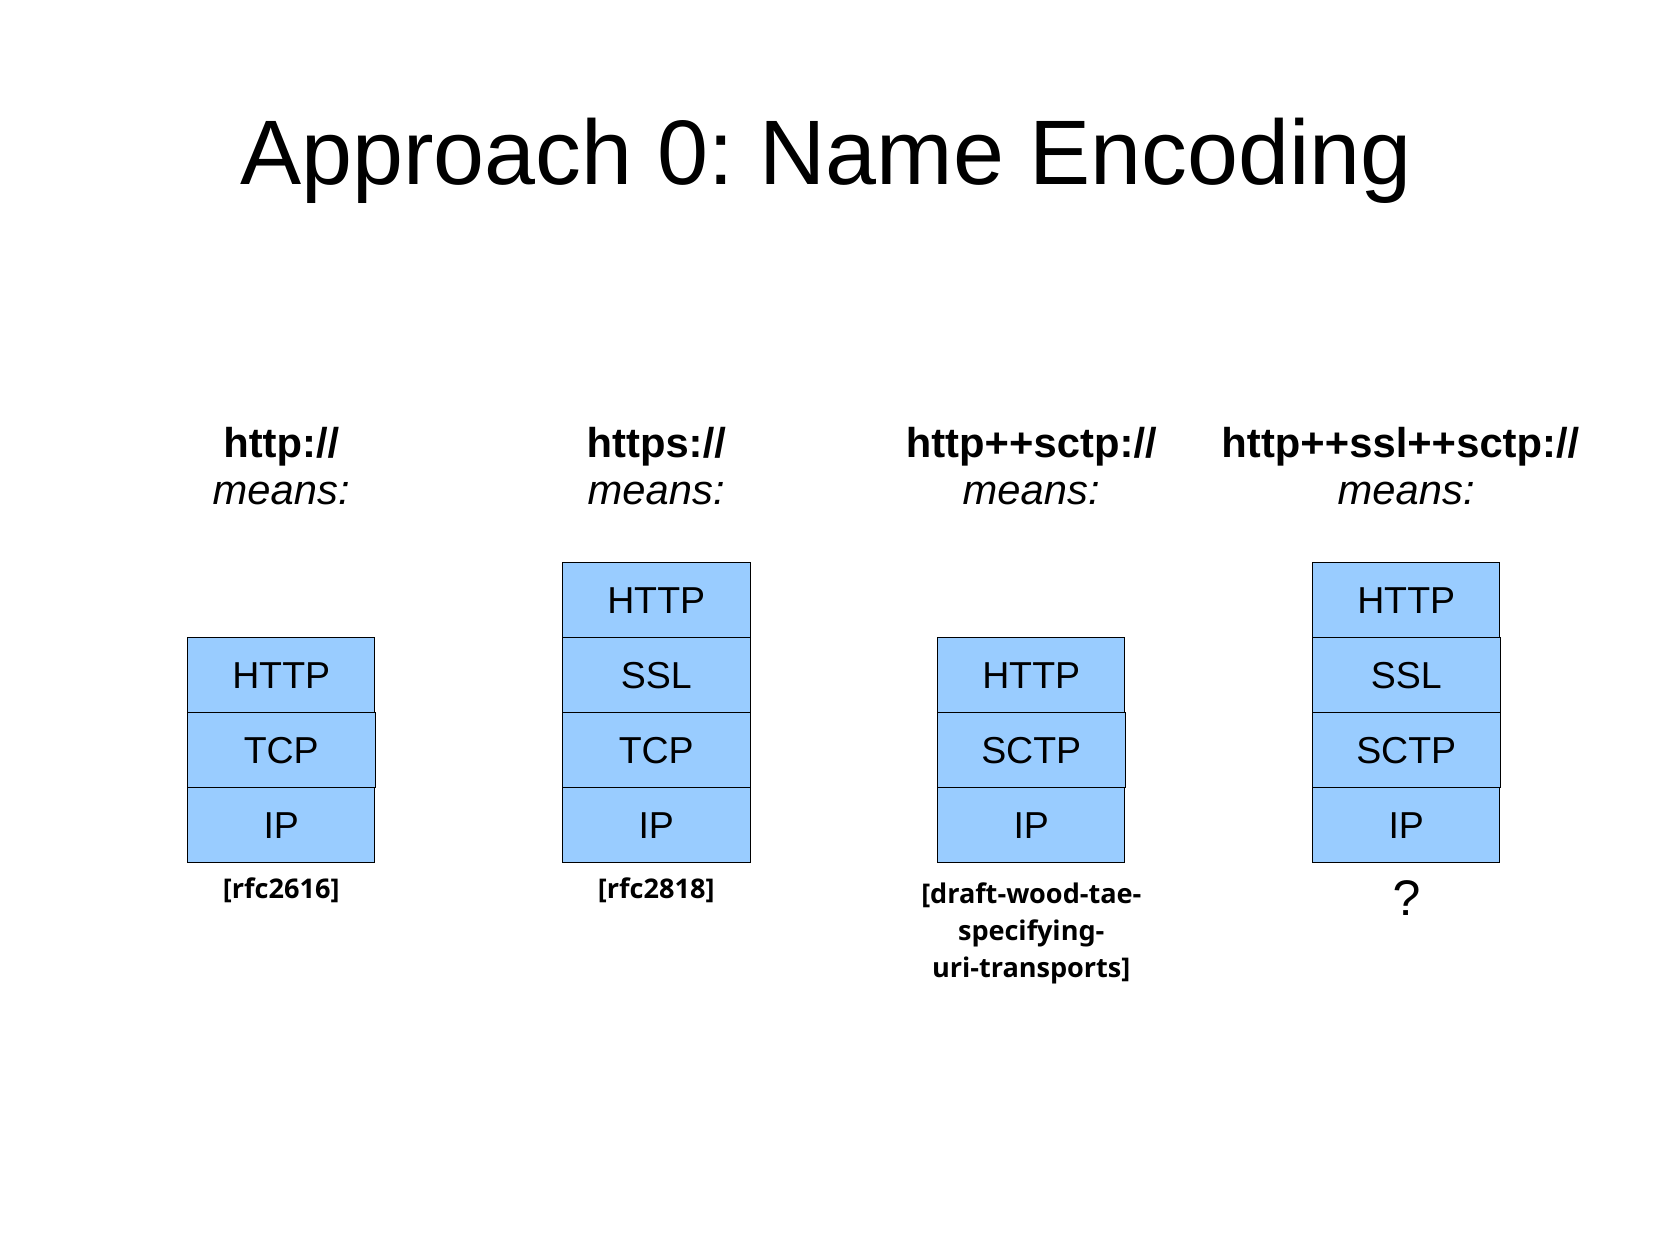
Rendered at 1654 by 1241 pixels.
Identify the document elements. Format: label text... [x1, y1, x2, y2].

title Approach 0: Name Encoding [82, 49, 1571, 257]
text_box SCTP [937, 712, 1126, 788]
text_box http:// means: [112, 412, 451, 521]
text_box [rfc2818] [487, 862, 826, 909]
text_box [draft-wood-tae- specifying- uri-transports] [862, 867, 1201, 976]
text_box IP [937, 787, 1125, 863]
text_box IP [187, 787, 375, 862]
text_box SCTP [1312, 713, 1501, 788]
text_box HTTP [1312, 562, 1500, 637]
text_box IP [1312, 787, 1500, 863]
text_box SSL [562, 637, 751, 713]
text_box [rfc2616] [112, 862, 451, 909]
text_box HTTP [562, 562, 751, 637]
text_box SSL [1312, 637, 1501, 713]
text_box TCP [562, 713, 751, 787]
text_box http++ssl++sctp:// means: [1200, 412, 1613, 521]
text_box HTTP [187, 637, 375, 712]
text_box http++sctp:// means: [862, 412, 1200, 521]
text_box ? [1350, 862, 1463, 934]
text_box HTTP [937, 637, 1125, 712]
text_box IP [562, 787, 751, 862]
text_box https:// means: [487, 412, 826, 521]
text_box TCP [187, 712, 376, 788]
